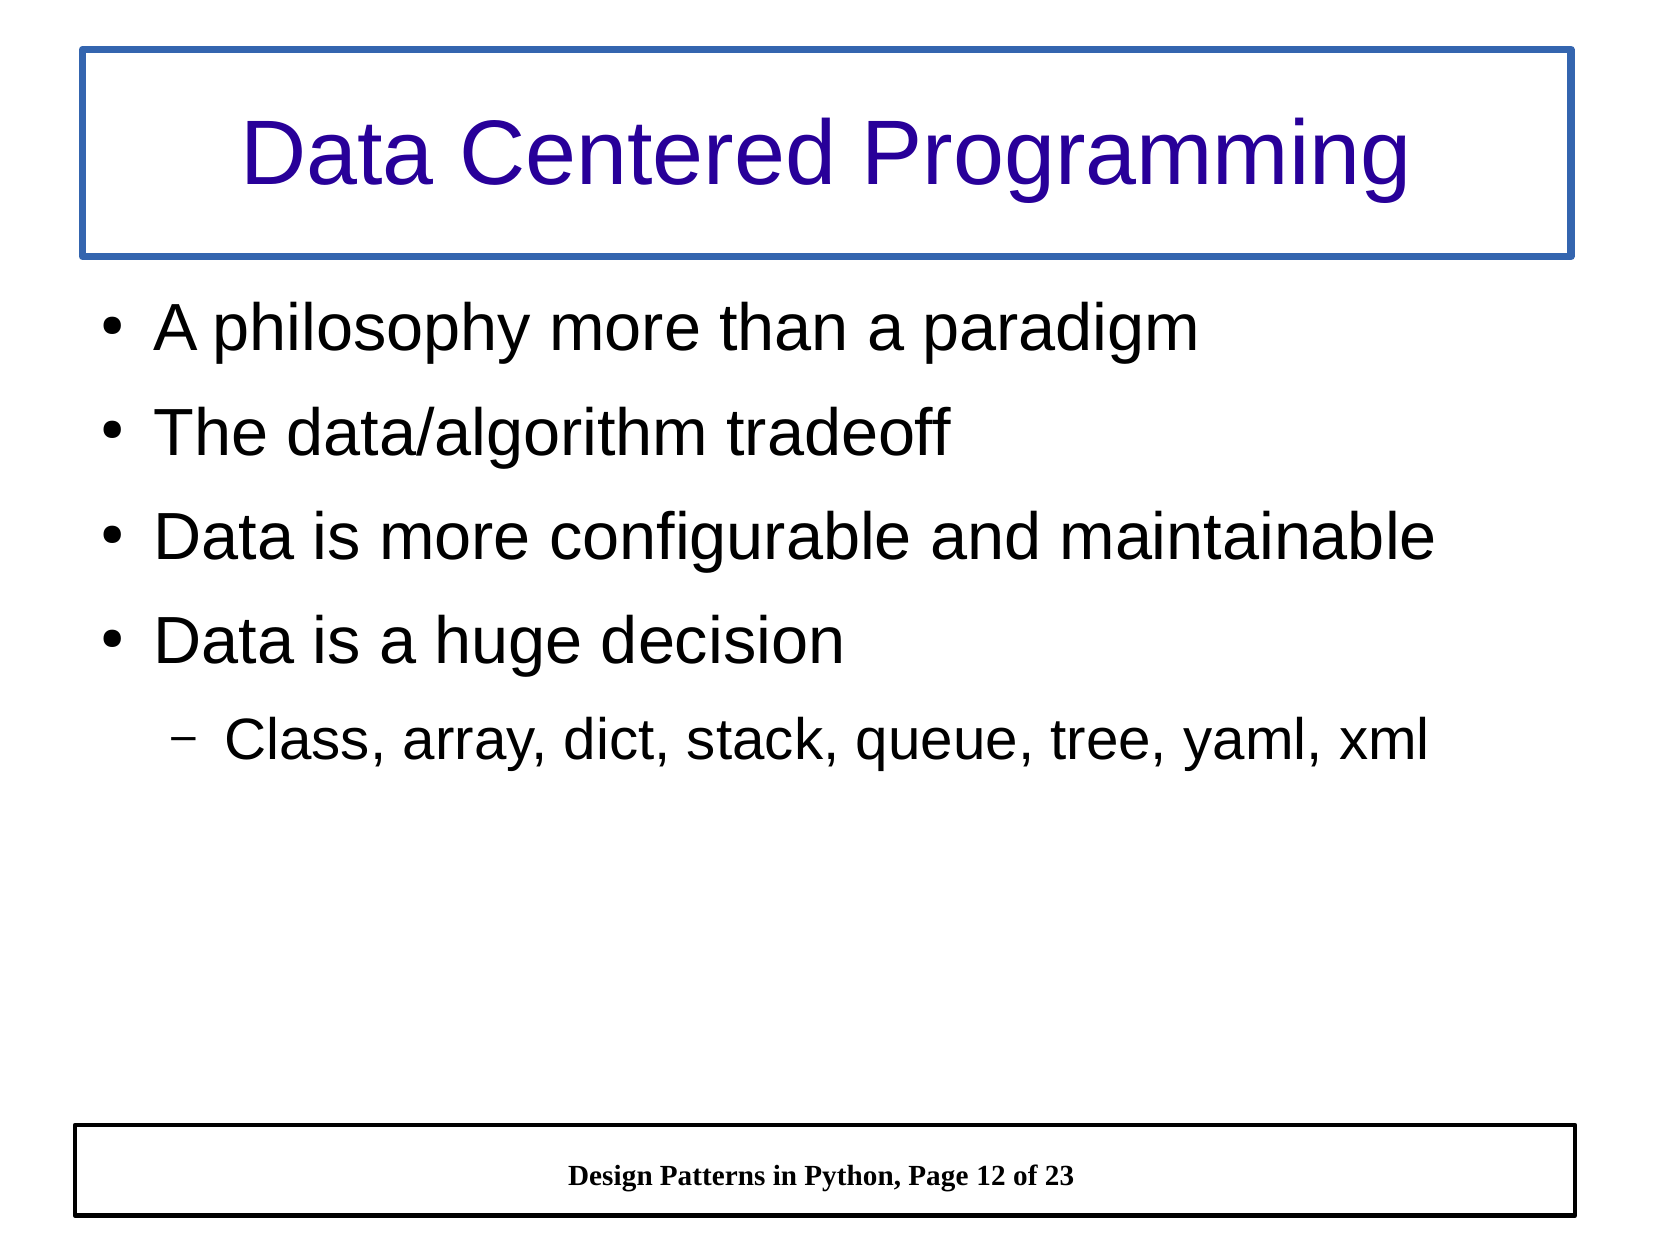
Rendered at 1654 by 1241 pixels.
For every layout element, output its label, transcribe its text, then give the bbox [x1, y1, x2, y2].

list A philosophy more than a paradigm The data/algorithm tradeoff Data is more configurable and maintainable Data is a huge decision Class, array, dict, stack, queue, tree, yaml, xml [82, 290, 1571, 1010]
title Data Centered Programming [82, 49, 1571, 257]
